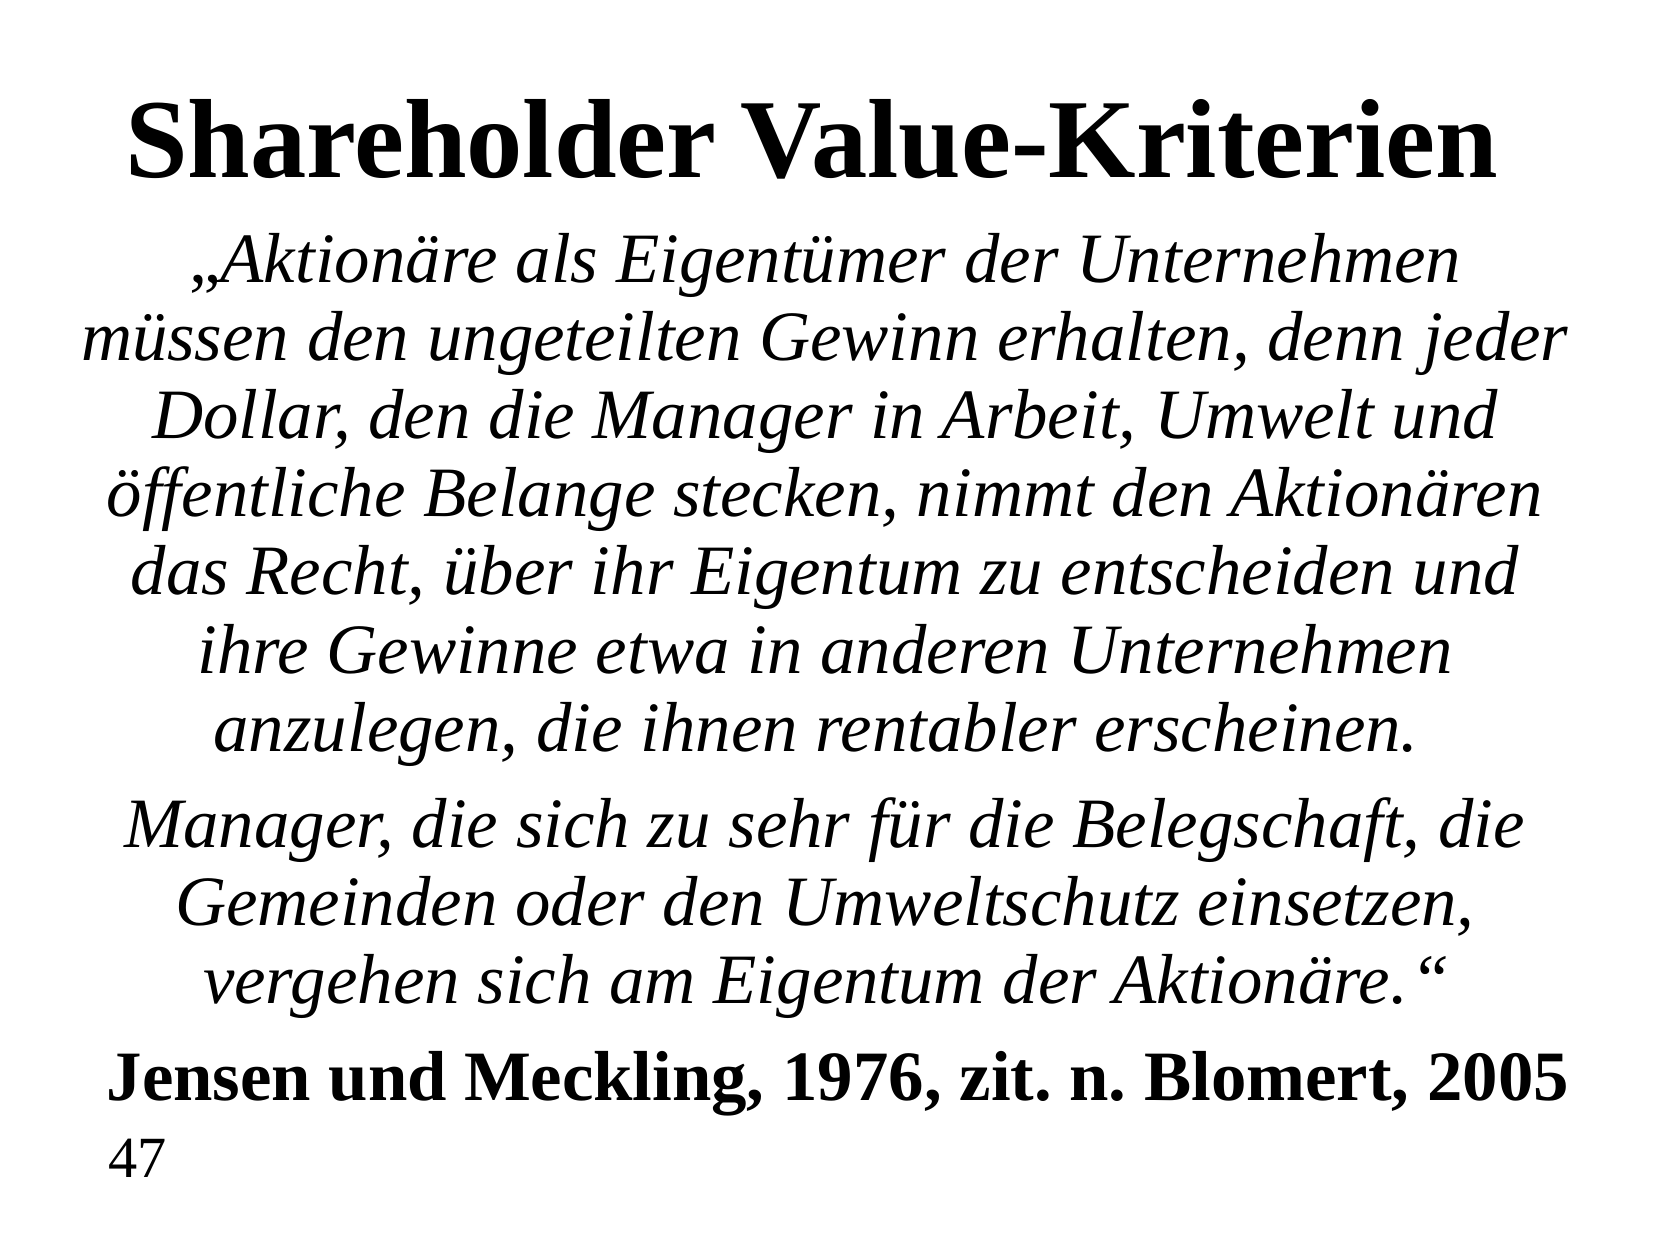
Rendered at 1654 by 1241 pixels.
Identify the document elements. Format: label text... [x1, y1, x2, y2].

text_box <Foliennummer> [0, 1117, 358, 1198]
text_box Shareholder Value-Kriterien „Aktionäre als Eigentümer der Unternehmen müssen den ungeteilten Gewinn erhalten, denn jeder Dollar, den die Manager in Arbeit, Umwelt und öffentliche Belange stecken, nimmt den Aktionären das Recht, über ihr Eigentum zu entscheiden und ihre Gewinne etwa in anderen Unternehmen anzulegen, die ihnen rentabler erscheinen. Manager, die sich zu sehr für die Belegschaft, die Gemeinden oder den Umweltschutz einsetzen, vergehen sich am Eigentum der Aktionäre.“ Jensen und Meckling, 1976, zit. n. Blomert, 2005 [66, 69, 1596, 1129]
